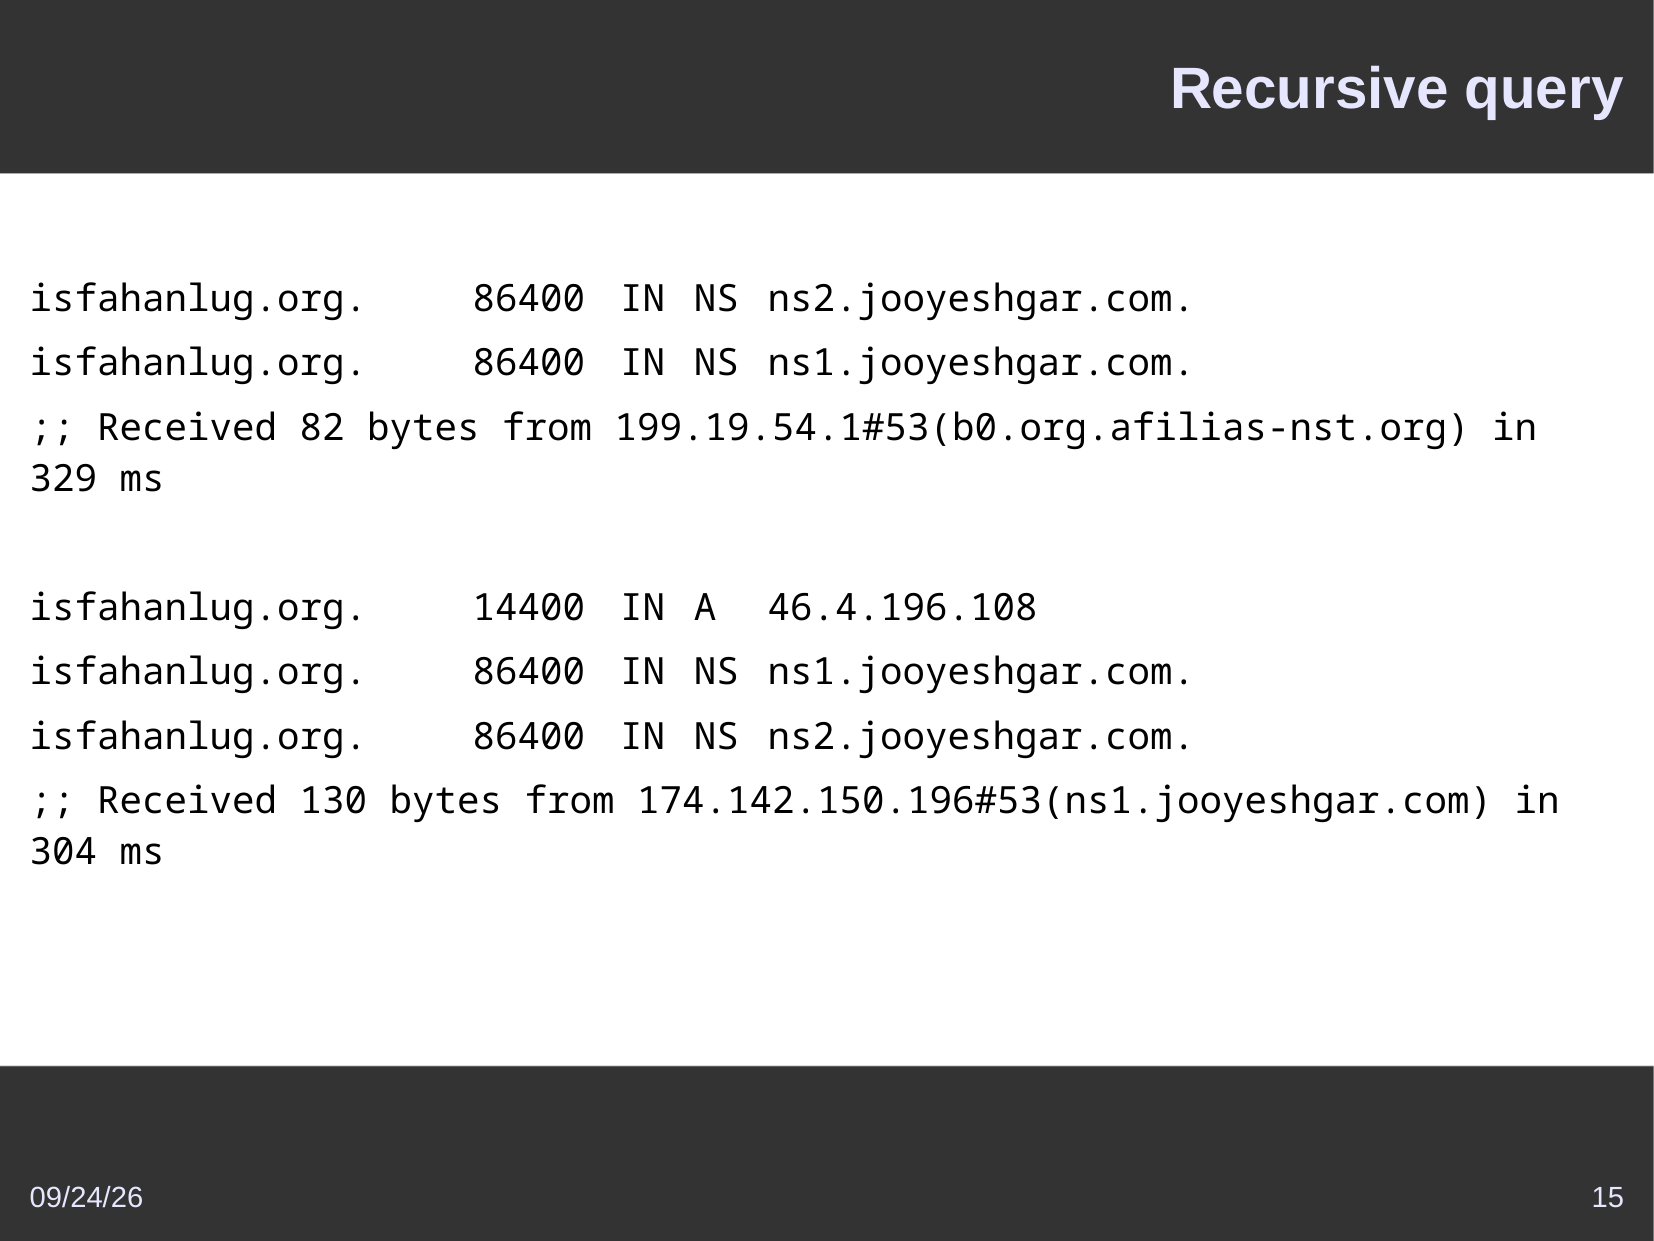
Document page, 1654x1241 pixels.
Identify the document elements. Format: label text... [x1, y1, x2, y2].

title Recursive query [29, 29, 1625, 148]
picture [0, 0, 1654, 1241]
list isfahanlug.org. 86400 IN NS ns2.jooyeshgar.com. isfahanlug.org. 86400 IN NS ns1.jooyeshgar.com. ;; Received 82 bytes from 199.19.54.1#53(b0.org.afilias-nst.org) in 329 ms isfahanlug.org. 14400 IN A 46.4.196.108 isfahanlug.org. 86400 IN NS ns1.jooyeshgar.com. isfahanlug.org. 86400 IN NS ns2.jooyeshgar.com. ;; Received 130 bytes from 174.142.150.196#53(ns1.jooyeshgar.com) in 304 ms [29, 206, 1625, 1034]
